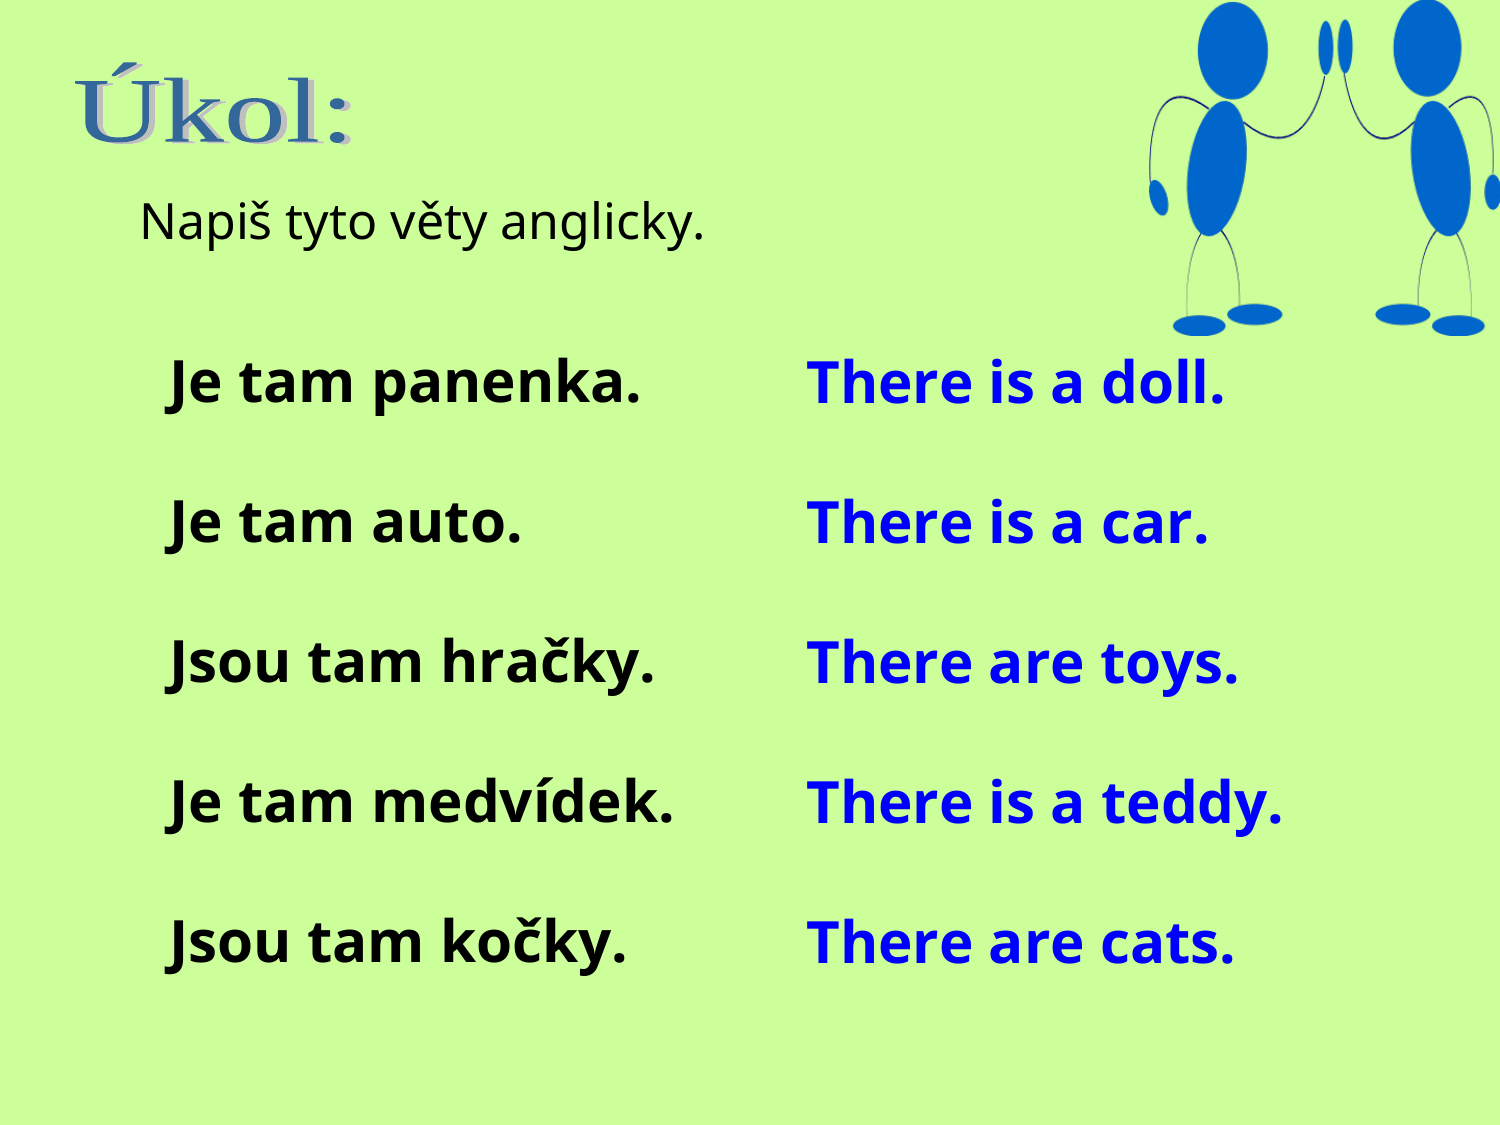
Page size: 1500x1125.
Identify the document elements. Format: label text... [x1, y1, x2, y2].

text_box There is a doll. There is a car. There are toys. There is a teddy. There are cats. [791, 337, 1300, 983]
picture [1149, 0, 1500, 336]
text_box Je tam panenka. Je tam auto. Jsou tam hračky. Je tam medvídek. Jsou tam kočky. [154, 336, 690, 982]
text_box Úkol: [75, 81, 160, 143]
text_box Úkol: [228, 98, 281, 143]
text_box Úkol: [329, 98, 345, 110]
text_box Úkol: [111, 62, 137, 77]
text_box Úkol: [329, 131, 345, 143]
text_box Úkol: [164, 77, 224, 142]
text_box Napiš tyto věty anglicky. [124, 182, 722, 258]
text_box Úkol: [288, 77, 318, 142]
